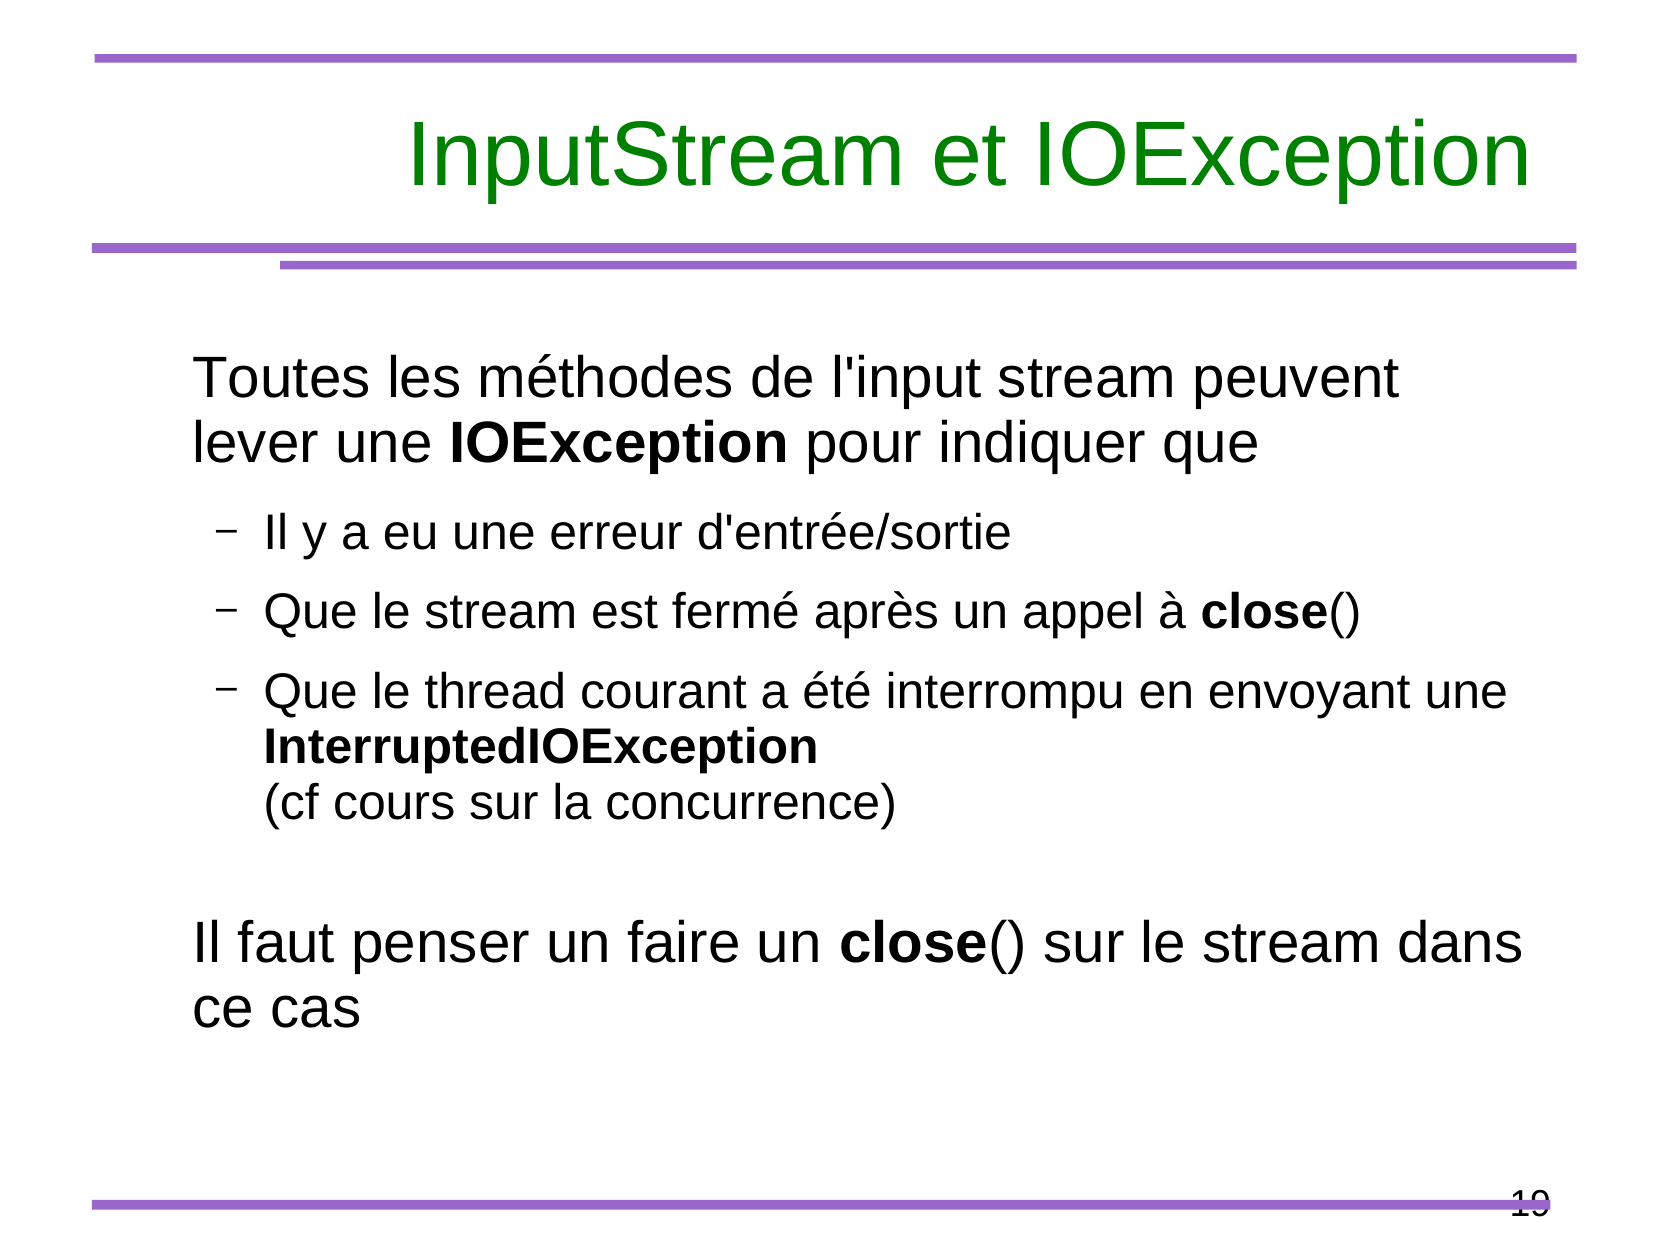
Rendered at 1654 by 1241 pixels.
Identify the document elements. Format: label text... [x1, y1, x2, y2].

title InputStream et IOException [121, 49, 1534, 257]
list Toutes les méthodes de l'input stream peuvent lever une IOException pour indiquer que Il y a eu une erreur d'entrée/sortie Que le stream est fermé après un appel à close() Que le thread courant a été interrompu en envoyant une InterruptedIOException (cf cours sur la concurrence) Il faut penser un faire un close() sur le stream dans ce cas [121, 344, 1534, 1127]
